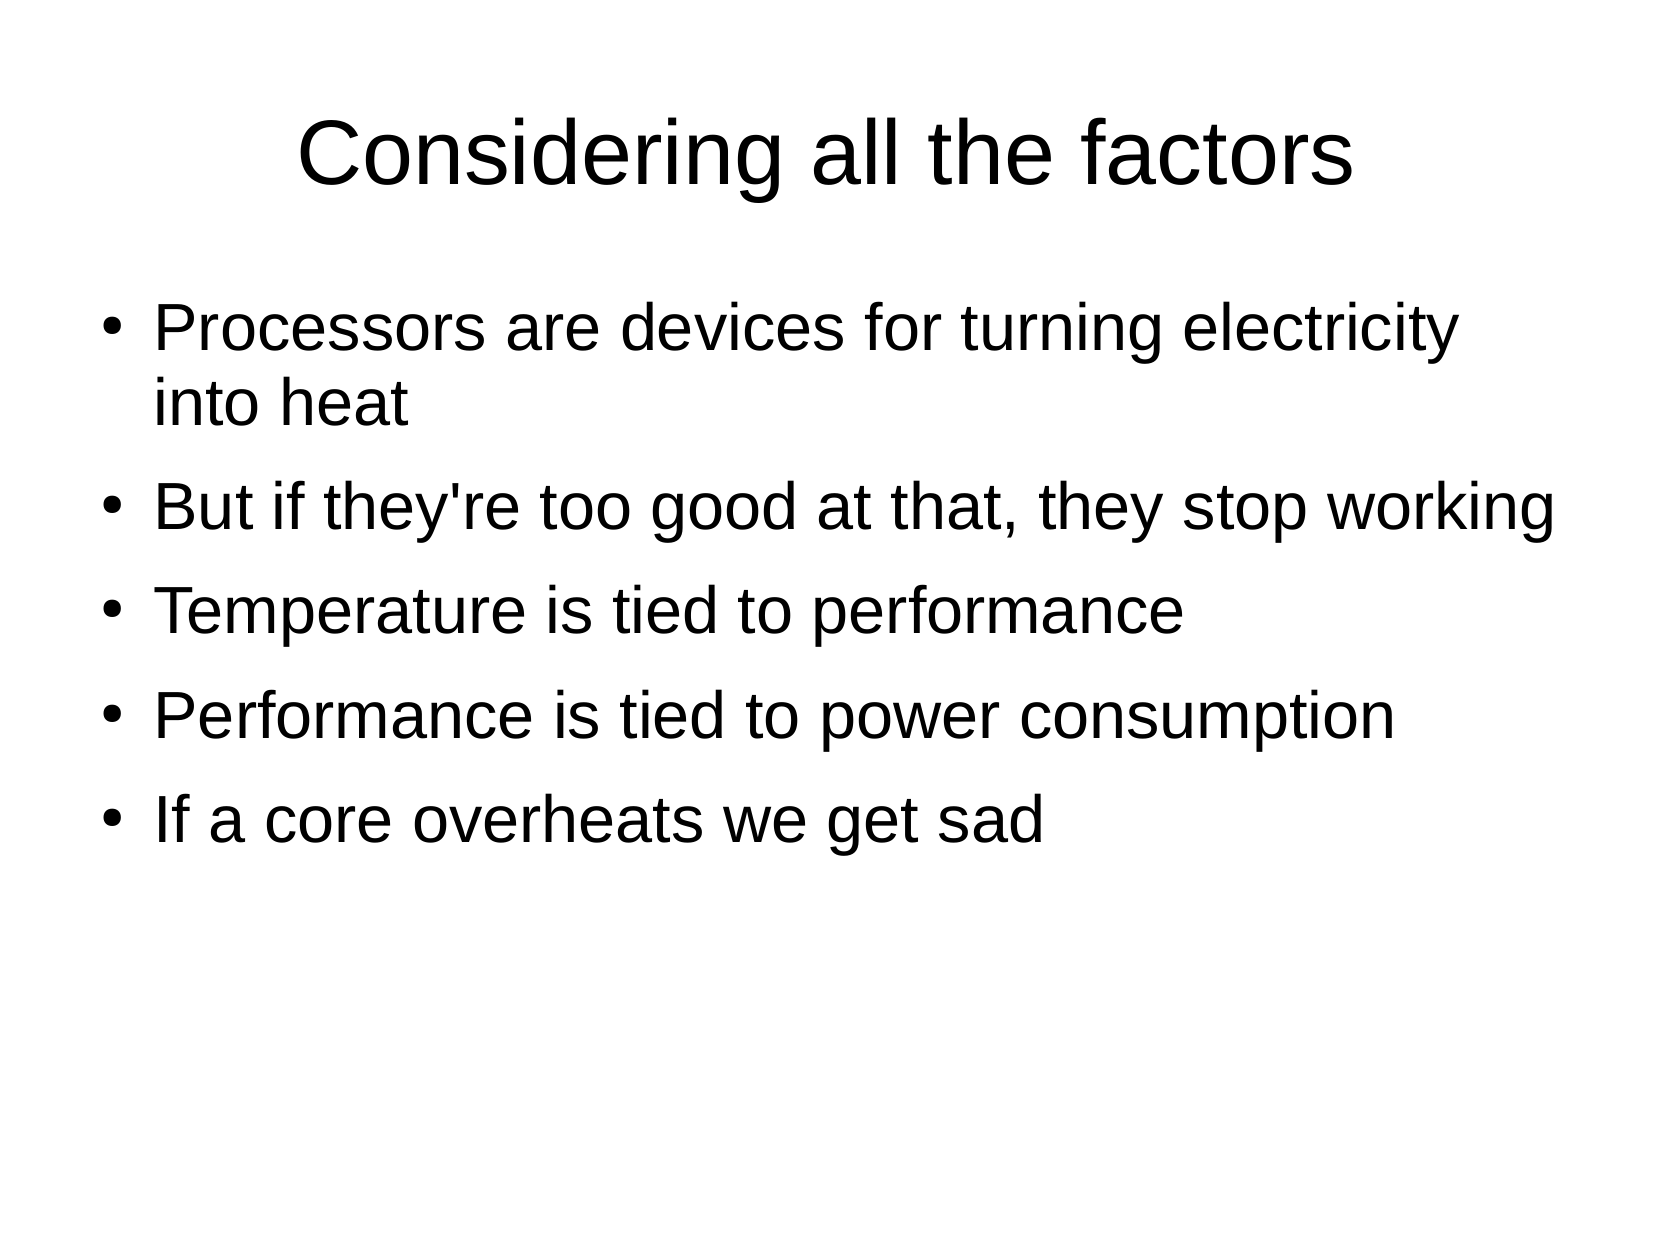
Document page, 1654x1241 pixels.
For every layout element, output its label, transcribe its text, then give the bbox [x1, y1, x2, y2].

title Considering all the factors [82, 49, 1571, 257]
list Processors are devices for turning electricity into heat But if they're too good at that, they stop working Temperature is tied to performance Performance is tied to power consumption If a core overheats we get sad [82, 290, 1571, 1109]
